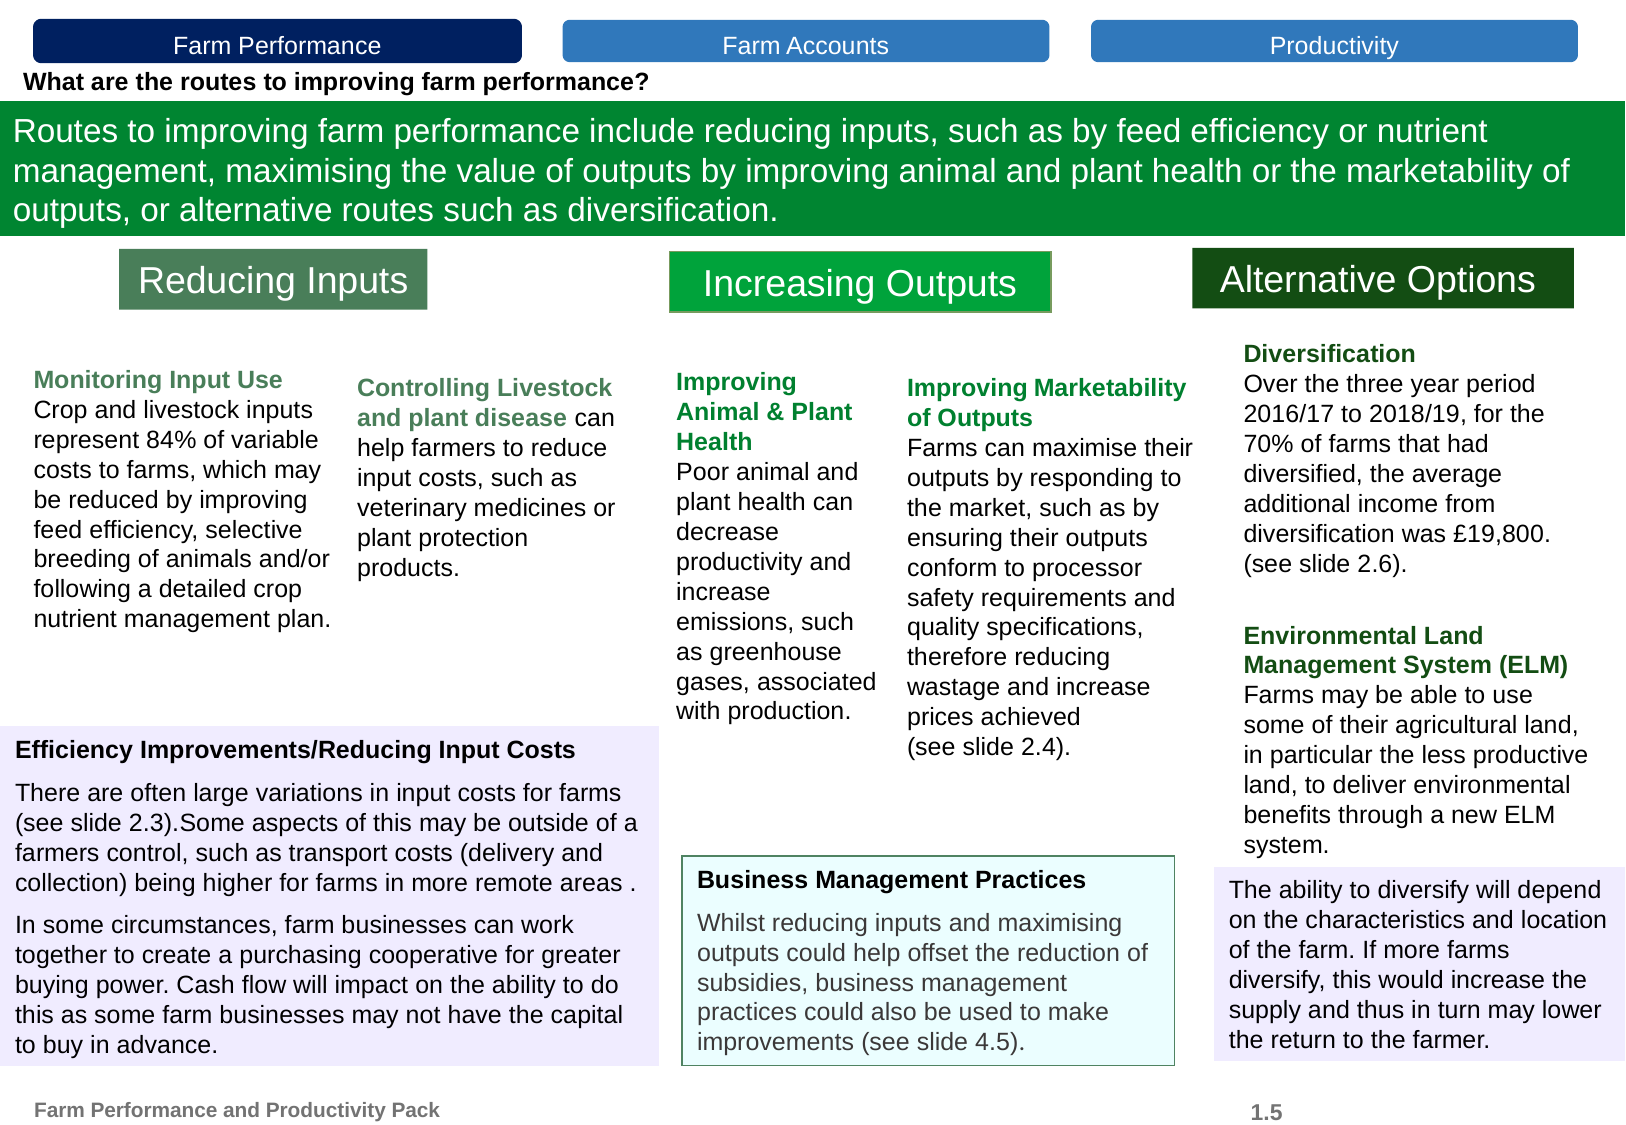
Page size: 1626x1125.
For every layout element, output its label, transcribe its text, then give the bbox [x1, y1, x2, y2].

text_box Reducing Inputs [119, 248, 428, 310]
text_box What are the routes to improving farm performance? [8, 40, 1410, 101]
text_box Efficiency Improvements/Reducing Input Costs There are often large variations in input costs for farms (see slide 2.3). Some aspects of this may be outside of a farmers control, such as transport costs (delivery and collection) being higher for farms in more remote areas . In some circumstances, farm businesses can work together to create a purchasing cooperative for greater buying power. Cash flow will impact on the ability to do this as some farm businesses may not have the capital to buy in advance. [0, 726, 659, 1066]
text_box Business Management Practices Whilst reducing inputs and maximising outputs could help offset the reduction of subsidies, business management practices could also be used to make improvements (see slide 4.5). [682, 856, 1175, 1066]
text_box Farm Accounts [562, 19, 1050, 63]
text_box 1.5 [1235, 1081, 1602, 1125]
text_box Increasing Outputs [669, 251, 1051, 312]
text_box Environmental Land Management System (ELM) Farms may be able to use some of their agricultural land, in particular the less productive land, to deliver environmental benefits through a new ELM system. [1229, 612, 1610, 866]
text_box Improving Animal & Plant Health Poor animal and plant health can decrease productivity and increase emissions, such as greenhouse gases, associated with production. [661, 358, 899, 768]
text_box Controlling Livestock and plant disease can help farmers to reduce input costs, such as veterinary medicines or plant protection products. [342, 363, 645, 592]
text_box Productivity [1091, 19, 1578, 63]
text_box Improving Marketability of Outputs Farms can maximise their outputs by responding to the market, such as by ensuring their outputs conform to processor safety requirements and quality specifications, therefore reducing wastage and increase prices achieved (see slide 2.4). [892, 363, 1210, 834]
text_box The ability to diversify will depend on the characteristics and location of the farm. If more farms diversify, this would increase the supply and thus in turn may lower the return to the farmer. [1214, 867, 1625, 1061]
text_box Farm Performance [34, 19, 521, 63]
text_box Routes to improving farm performance include reducing inputs, such as by feed efficiency or nutrient management, maximising the value of outputs by improving animal and plant health or the marketability of outputs, or alternative routes such as diversification. [0, 101, 1625, 236]
text_box Diversification Over the three year period 2016/17 to 2018/19, for the 70% of farms that had diversified, the average additional income from diversification was £19,800. (see slide 2.6). [1228, 330, 1611, 585]
text_box Alternative Options [1192, 247, 1574, 309]
text_box Farm Performance and Productivity Pack [34, 1097, 440, 1122]
text_box Monitoring Input Use Crop and livestock inputs represent 84% of variable costs to farms, which may be reduced by improving feed efficiency, selective breeding of animals and/or following a detailed crop nutrient management plan. [18, 355, 364, 644]
